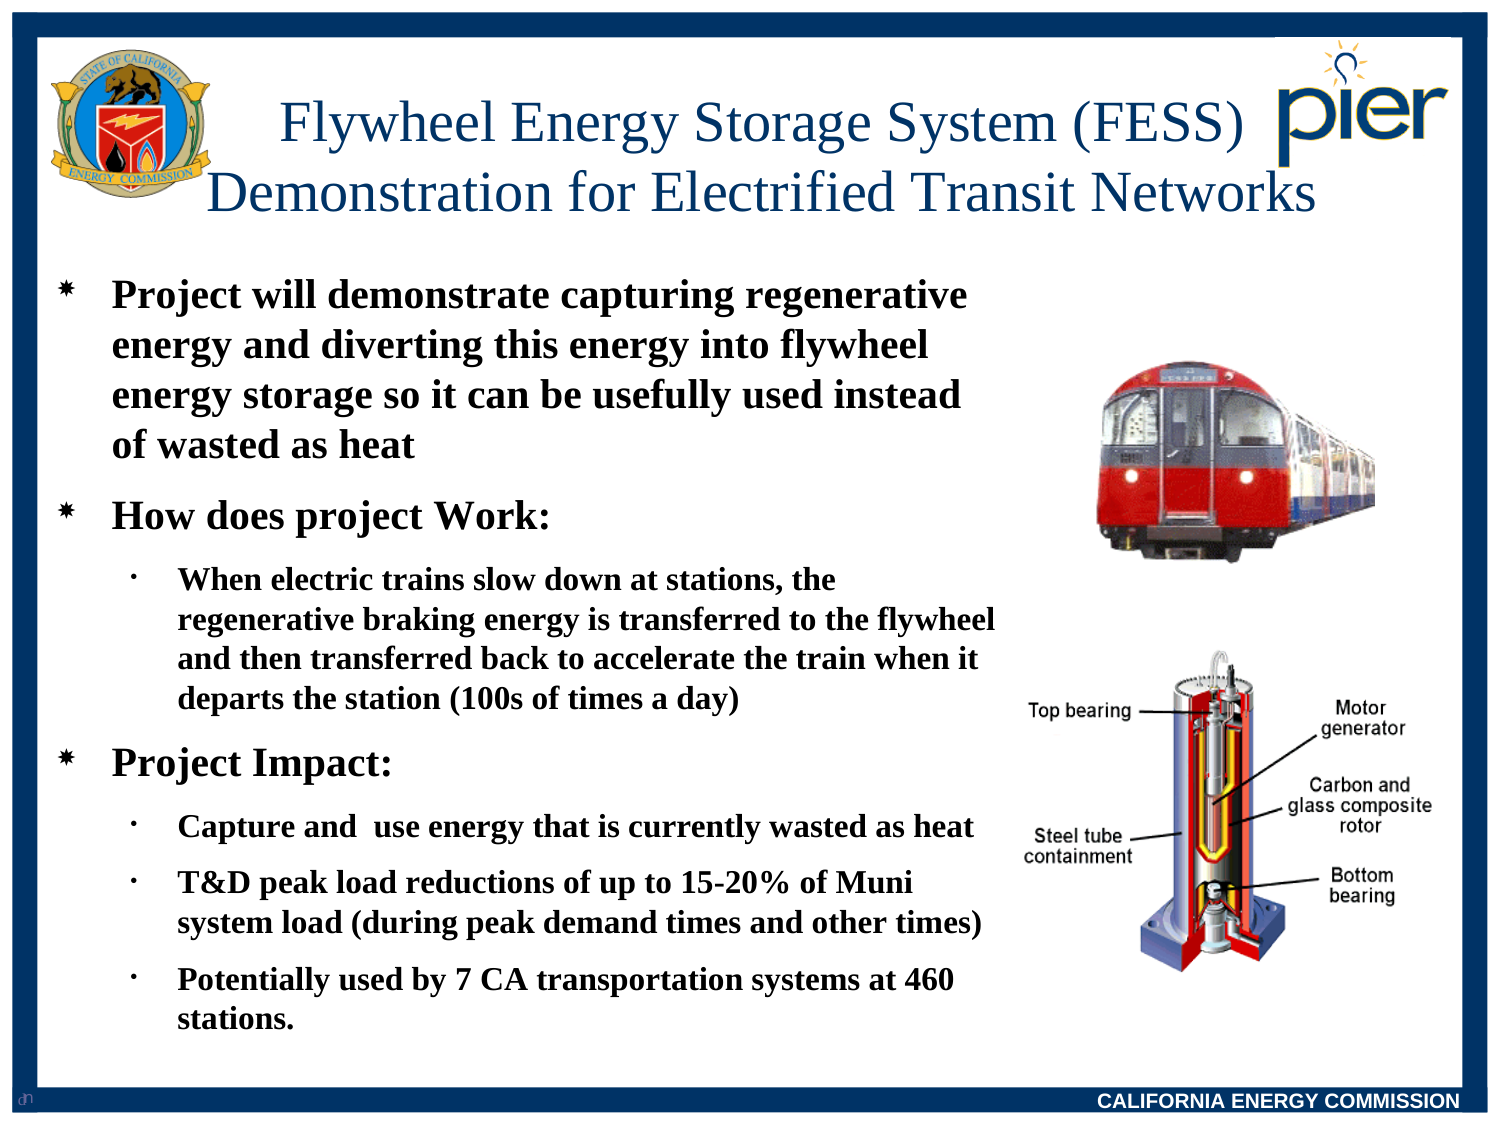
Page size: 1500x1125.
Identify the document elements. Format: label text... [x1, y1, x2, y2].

list Project will demonstrate capturing regenerative energy and diverting this energy into flywheel energy storage so it can be usefully used instead of wasted as heat How does project Work: When electric trains slow down at stations, the regenerative braking energy is transferred to the flywheel and then transferred back to accelerate the train when it departs the station (100s of times a day) Project Impact: Capture and use energy that is currently wasted as heat T&D peak load reductions of up to 15-20% of Muni system load (during peak demand times and other times) Potentially used by 7 CA transportation systems at 460 stations. [40, 259, 1014, 1110]
picture [1275, 37, 1451, 171]
title Flywheel Energy Storage System (FESS) Demonstration for Electrified Transit Networks [87, 58, 1438, 247]
picture [1012, 637, 1438, 985]
picture [1087, 351, 1375, 576]
picture [50, 49, 211, 198]
